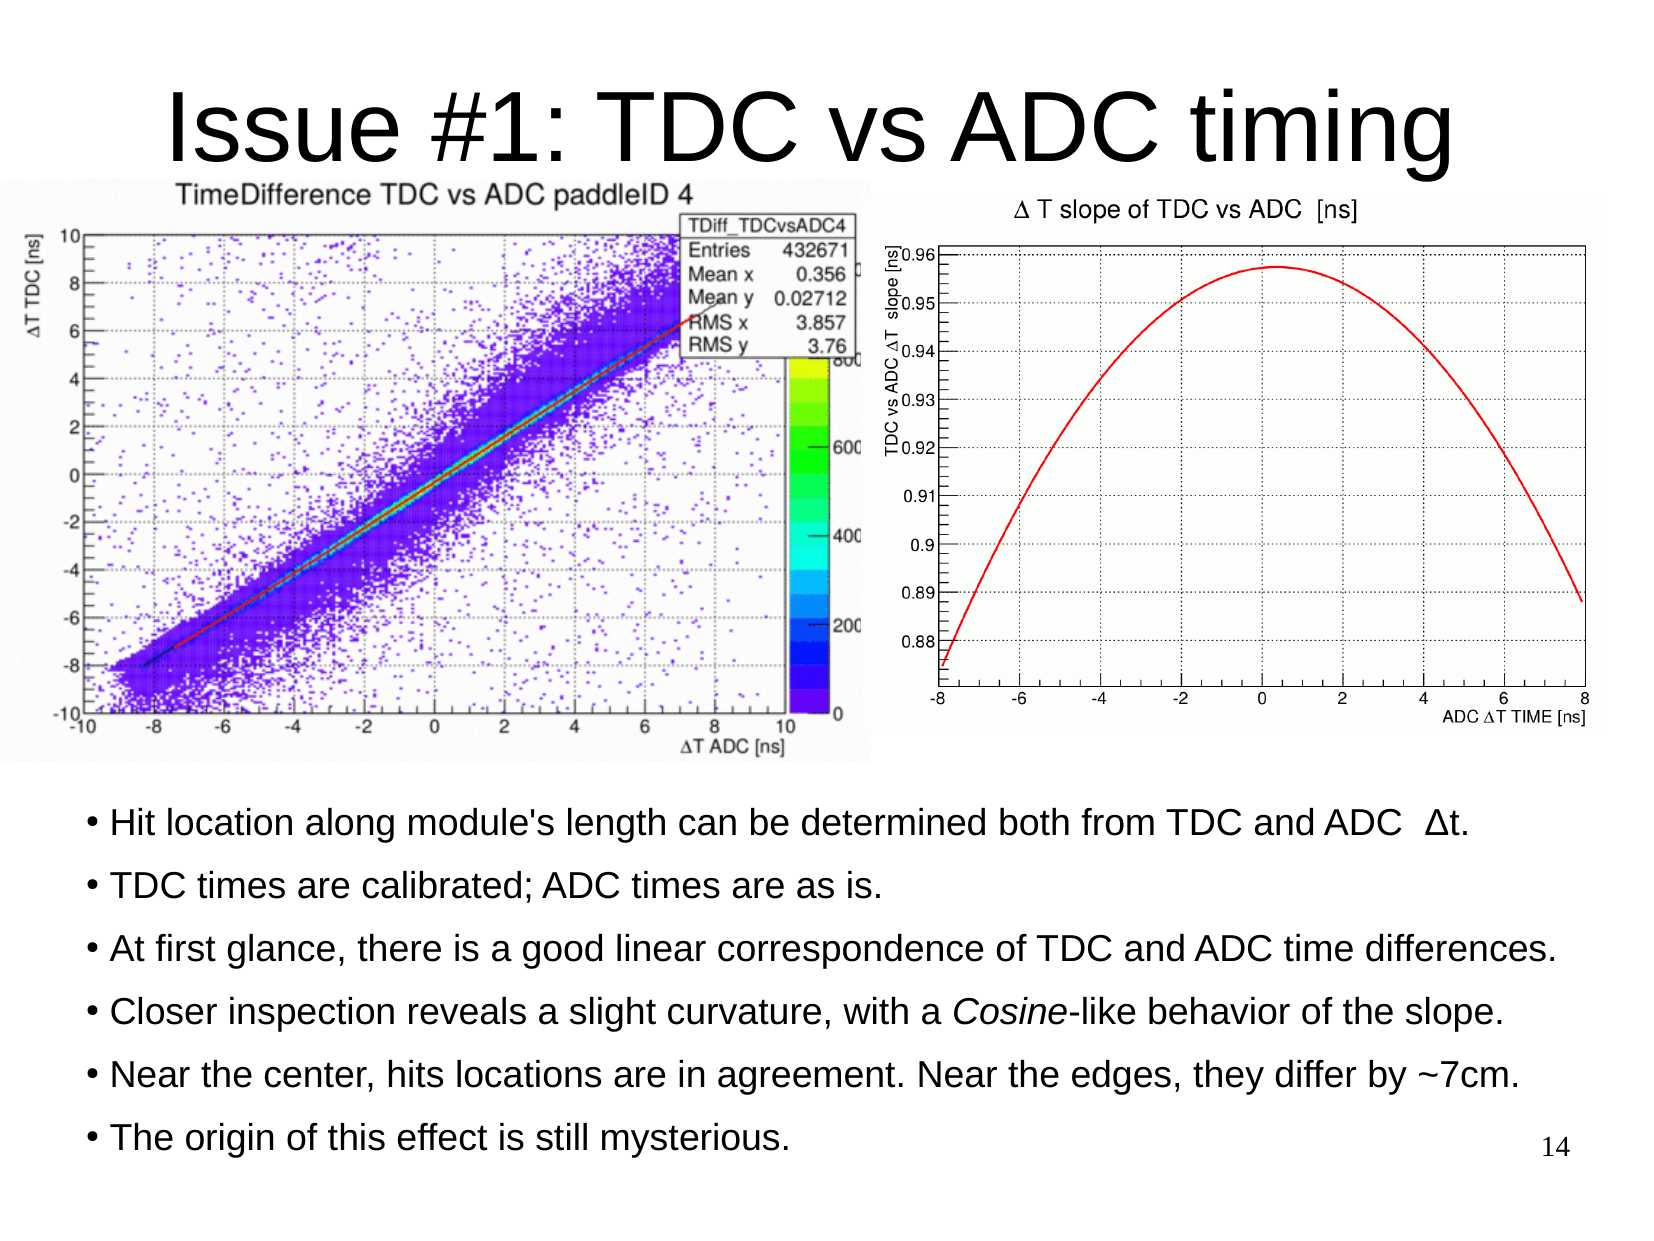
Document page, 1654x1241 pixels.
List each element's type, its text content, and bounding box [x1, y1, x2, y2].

text_box Issue #1: TDC vs ADC timing [150, 63, 1508, 194]
picture [0, 179, 1606, 762]
text_box Hit location along module's length can be determined both from TDC and ADC Δt. TDC times are calibrated; ADC times are as is. At first glance, there is a good linear correspondence of TDC and ADC time differences. Closer inspection reveals a slight curvature, with a Cosine-like behavior of the slope. Near the center, hits locations are in agreement. Near the edges, they differ by ~7cm. The origin of this effect is still mysterious. [71, 773, 1579, 1156]
